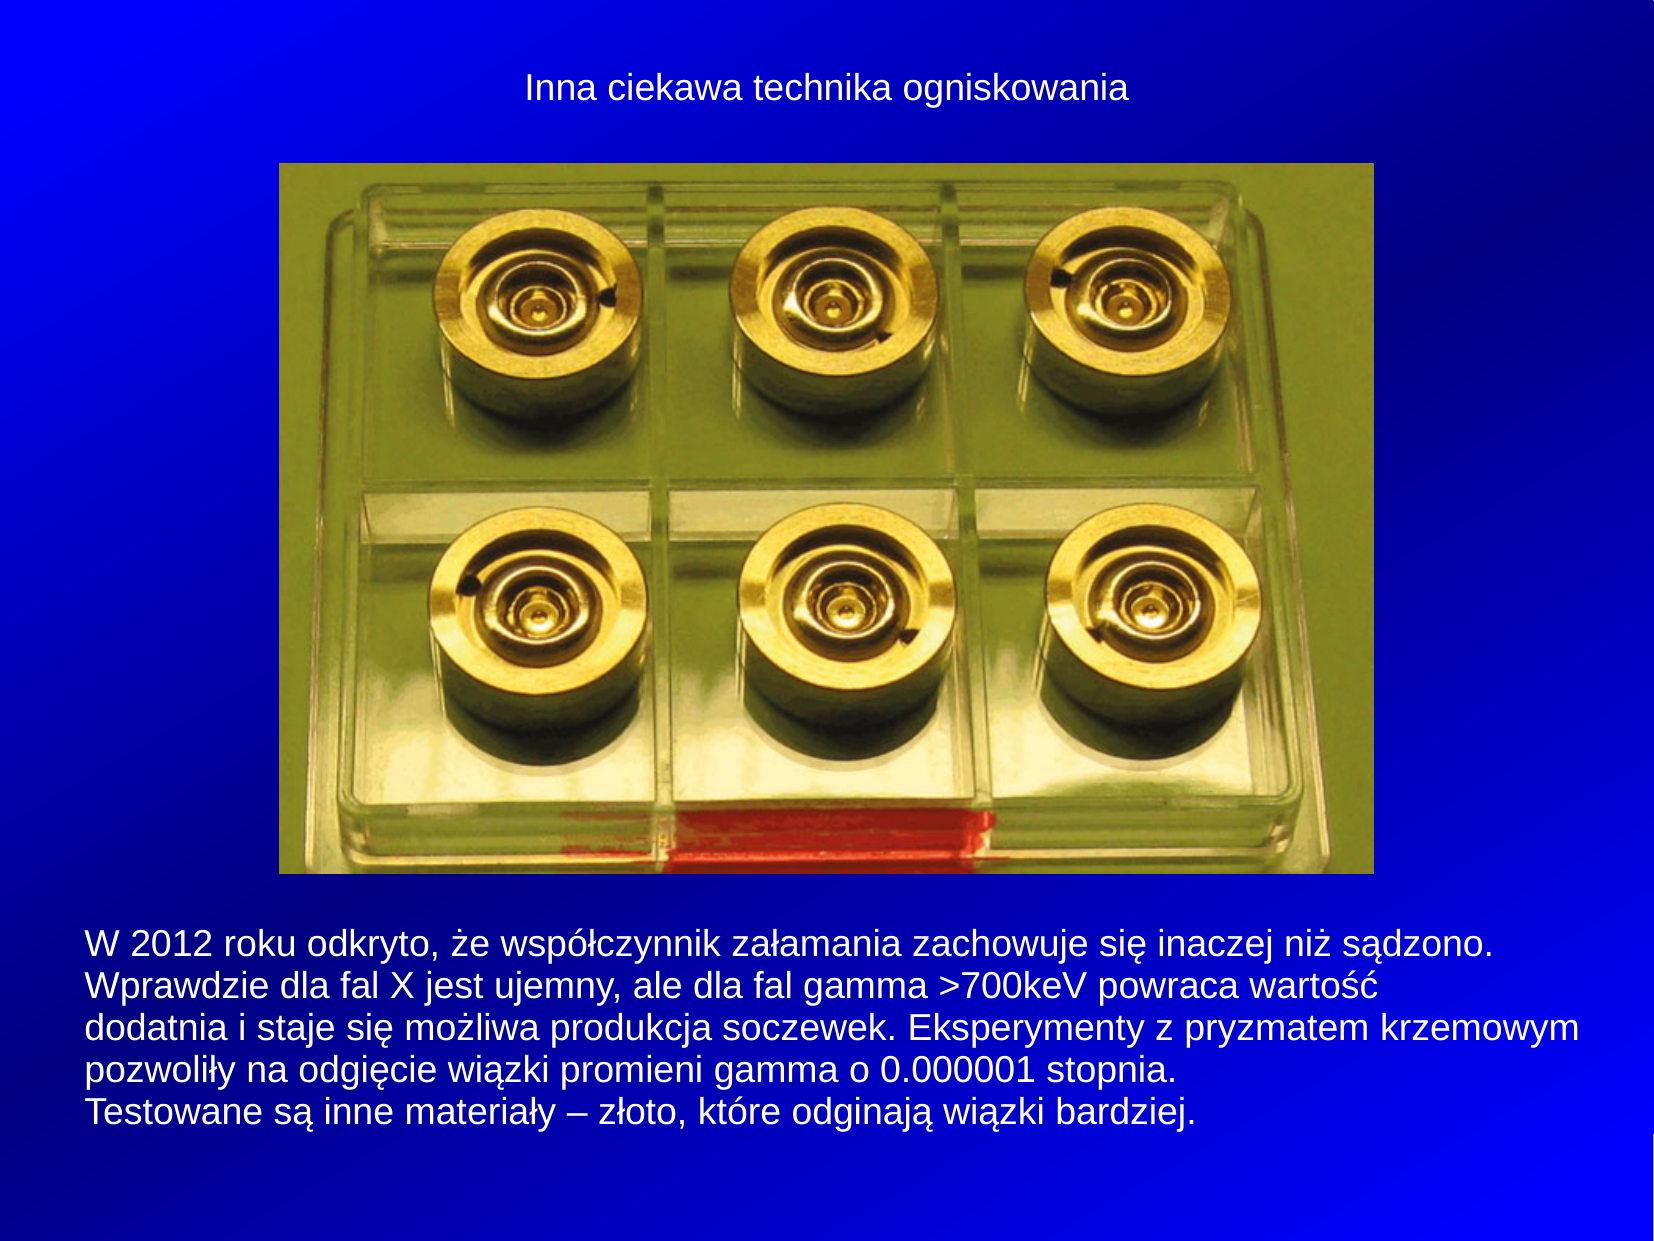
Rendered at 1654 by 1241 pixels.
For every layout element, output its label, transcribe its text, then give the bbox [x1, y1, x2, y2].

text_box Inna ciekawa technika ogniskowania [509, 59, 1144, 116]
text_box W 2012 roku odkryto, że współczynnik załamania zachowuje się inaczej niż sądzono. Wprawdzie dla fal X jest ujemny, ale dla fal gamma >700keV powraca wartość dodatnia i staje się możliwa produkcja soczewek. Eksperymenty z pryzmatem krzemowym pozwoliły na odgięcie wiązki promieni gamma o 0.000001 stopnia. Testowane są inne materiały – złoto, które odginają wiązki bardziej. [69, 915, 1596, 1141]
picture [279, 163, 1374, 874]
